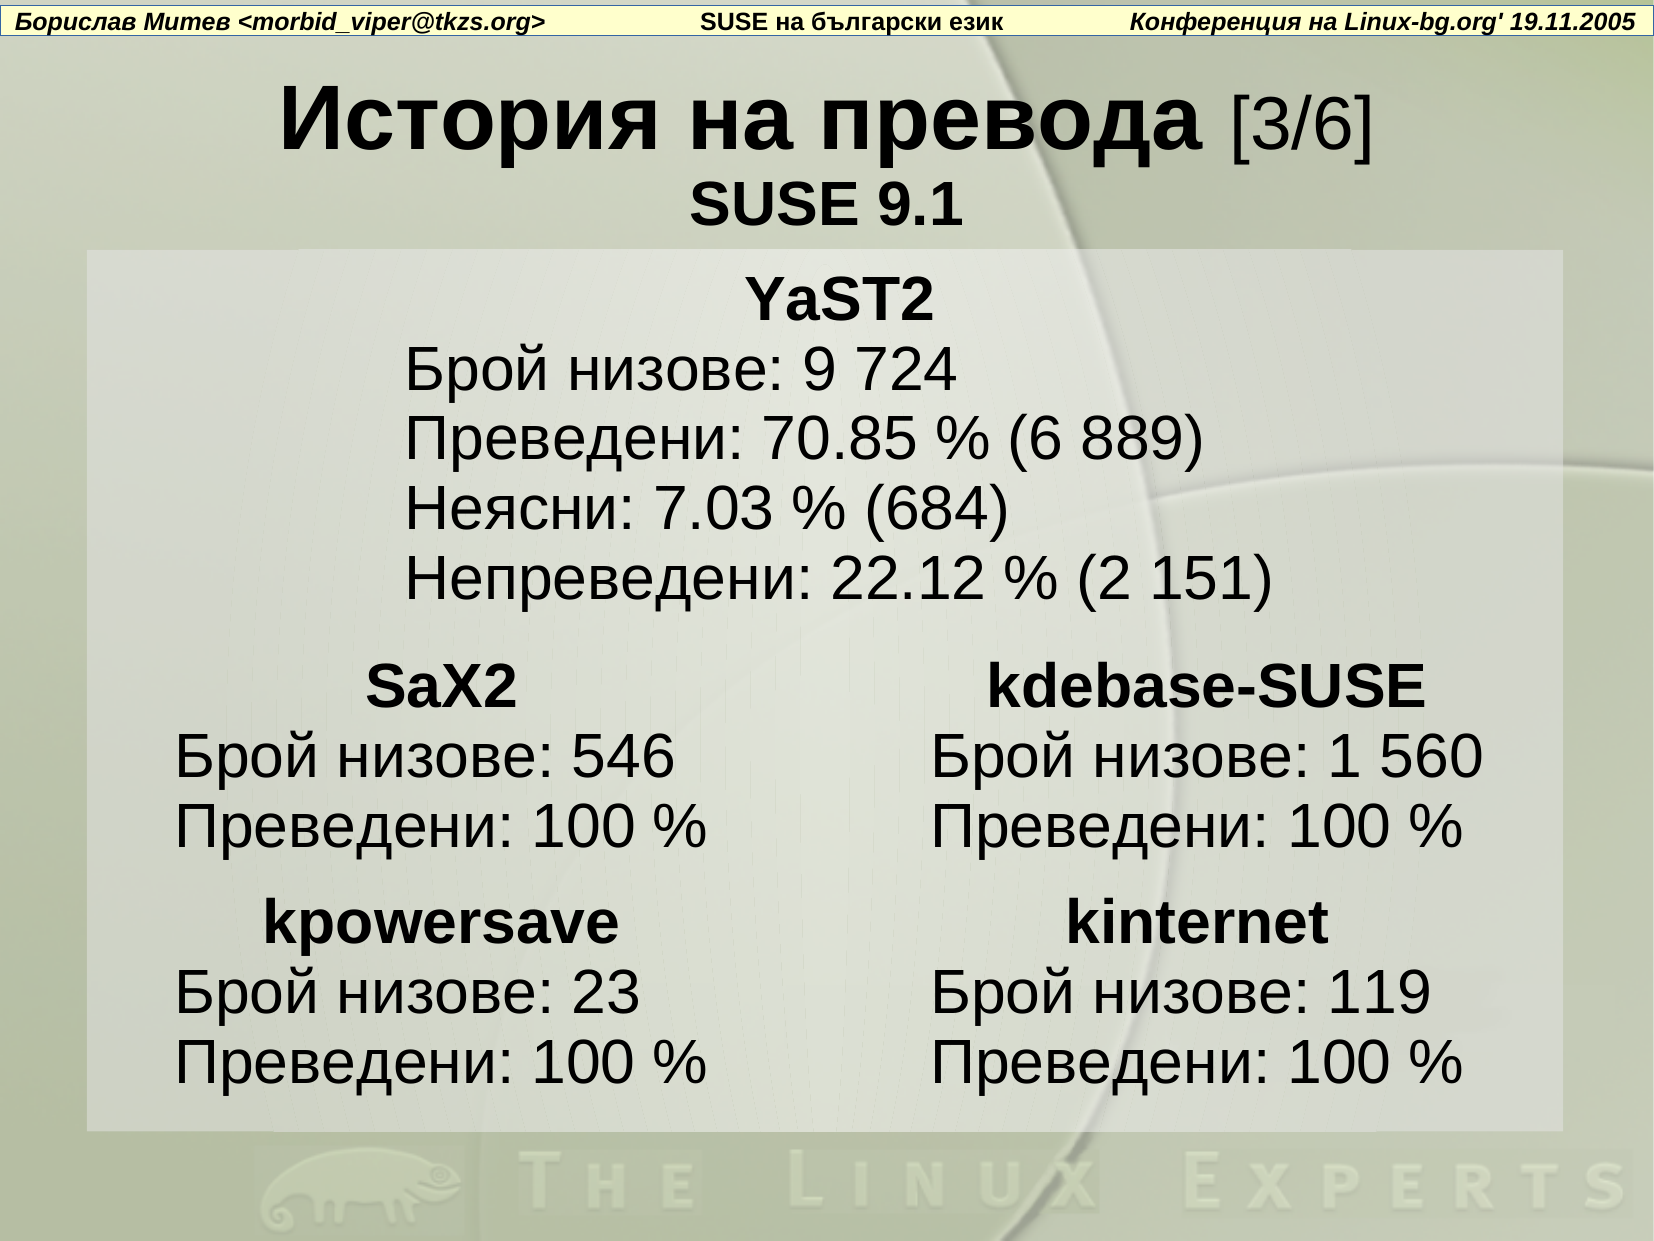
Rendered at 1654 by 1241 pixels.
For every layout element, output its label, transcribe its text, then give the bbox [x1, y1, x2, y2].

title История на превода [3/6] SUSE 9.1 [82, 49, 1571, 257]
text_box [86, 249, 1564, 1132]
text_box YaST2 Брой низове: 9 724 Преведени: 70.85 % (6 889) Неясни: 7.03 % (684) Непреведени: 22.12 % (2 151) [389, 256, 1290, 621]
text_box kpowersave Брой низове: 23 Преведени: 100 % [159, 879, 724, 1104]
text_box kdebase-SUSE Брой низове: 1 560 Преведени: 100 % [915, 643, 1500, 868]
text_box kinternet Брой низове: 119 Преведени: 100 % [915, 879, 1480, 1104]
text_box SaX2 Брой низове: 546 Преведени: 100 % [159, 643, 724, 868]
picture [0, 36, 1654, 1241]
picture [0, 0, 1654, 5]
